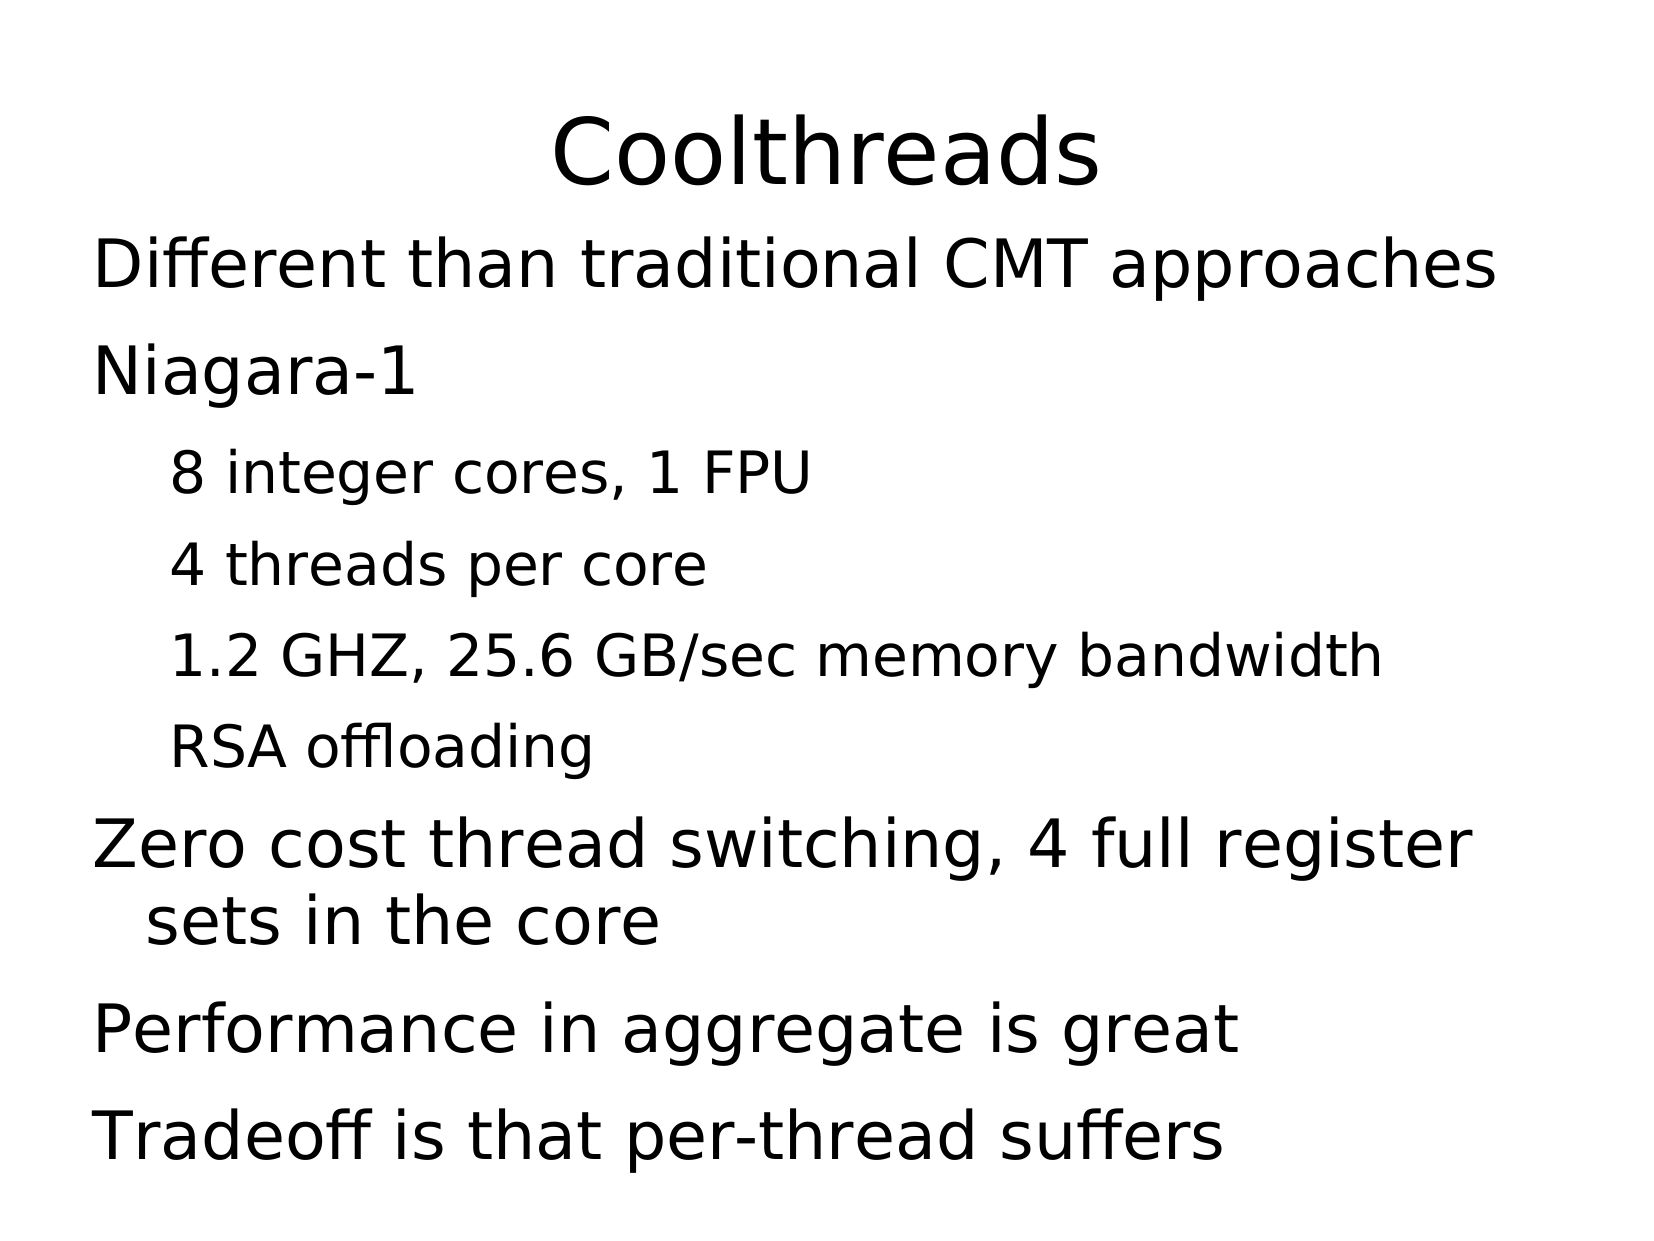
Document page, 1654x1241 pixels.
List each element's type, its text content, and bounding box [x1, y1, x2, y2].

list Different than traditional CMT approaches Niagara-1 8 integer cores, 1 FPU 4 threads per core 1.2 GHZ, 25.6 GB/sec memory bandwidth RSA offloading Zero cost thread switching, 4 full register sets in the core Performance in aggregate is great Tradeoff is that per-thread suffers [75, 225, 1564, 1174]
title Coolthreads [82, 49, 1571, 257]
